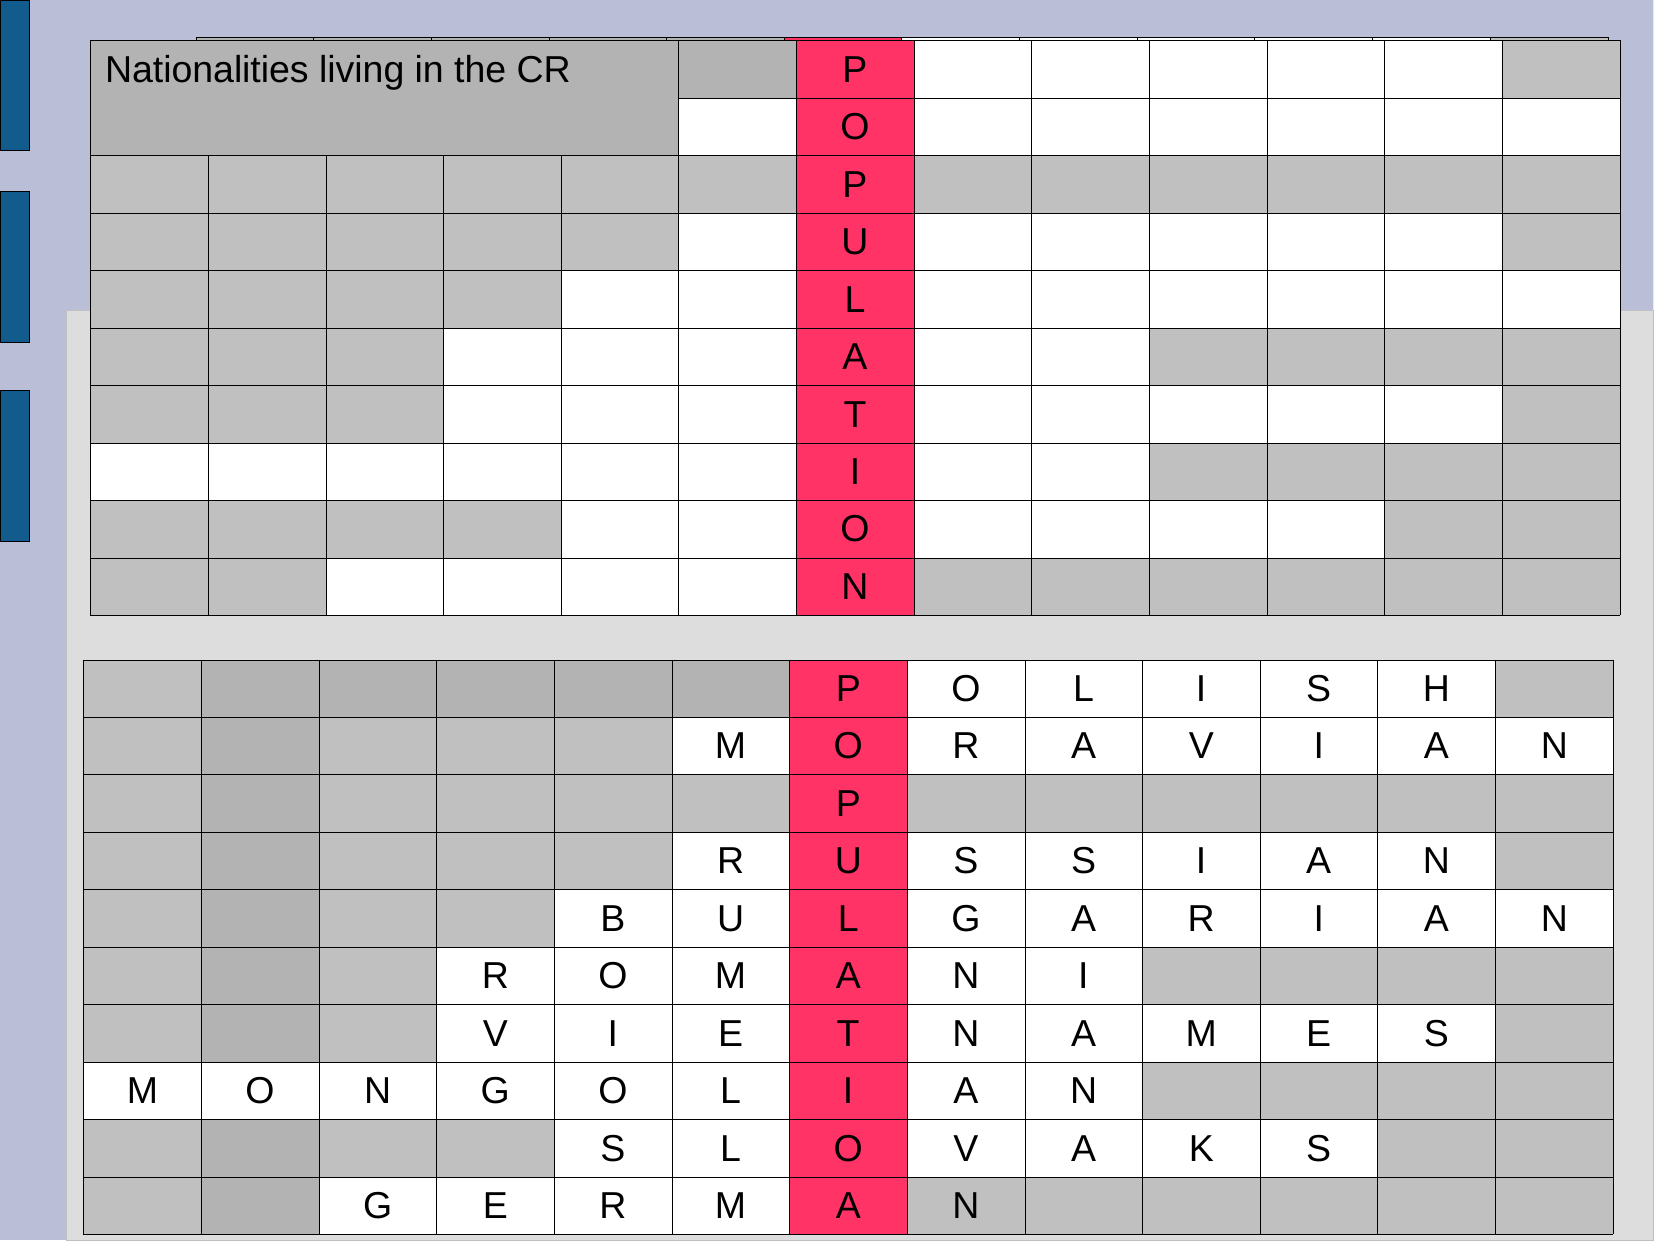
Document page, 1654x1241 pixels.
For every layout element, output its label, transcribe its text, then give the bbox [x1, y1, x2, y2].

table_cell [1378, 775, 1495, 832]
table_cell A [790, 948, 907, 1004]
table_header L [1026, 661, 1142, 717]
table_cell [1032, 99, 1149, 155]
table_cell [91, 559, 208, 615]
table_cell A [797, 329, 914, 385]
table_cell [327, 214, 443, 270]
table_cell [679, 559, 796, 615]
table_header H [1378, 661, 1495, 717]
table_cell [1496, 833, 1613, 889]
table_header [1503, 41, 1620, 98]
table_cell [444, 329, 561, 385]
table_cell E [437, 1178, 554, 1234]
table_cell [1496, 775, 1613, 832]
table_cell [1496, 1120, 1613, 1177]
table_cell A [1378, 718, 1495, 774]
table_cell [1268, 214, 1384, 270]
table_cell L [673, 1063, 789, 1119]
table_cell R [908, 718, 1025, 774]
table_cell [1268, 156, 1384, 213]
table_cell [679, 386, 796, 443]
table_cell [1268, 99, 1384, 155]
table_cell [915, 329, 1031, 385]
table_cell [1385, 271, 1502, 328]
table_cell [320, 890, 436, 947]
table_cell [202, 833, 319, 889]
table_cell T [790, 1005, 907, 1062]
table_cell A [1026, 1005, 1142, 1062]
table_cell B [555, 890, 672, 947]
table_cell O [555, 948, 672, 1004]
table_cell [91, 271, 208, 328]
table_cell [1143, 948, 1260, 1004]
table_cell [320, 948, 436, 1004]
table_header [1496, 661, 1613, 717]
table_cell [209, 559, 326, 615]
table_cell [437, 833, 554, 889]
table_cell [1378, 1120, 1495, 1177]
table_header [1150, 41, 1267, 98]
table_cell G [320, 1178, 436, 1234]
table_cell V [908, 1120, 1025, 1177]
table_cell [444, 271, 561, 328]
table_cell [1261, 948, 1377, 1004]
table_cell [679, 329, 796, 385]
table_cell [679, 214, 796, 270]
table_cell [1503, 214, 1620, 270]
table_cell [1496, 948, 1613, 1004]
table_cell [555, 718, 672, 774]
table_cell [915, 271, 1031, 328]
table_cell [84, 718, 201, 774]
table_cell [1503, 386, 1620, 443]
table_cell [915, 214, 1031, 270]
table_cell N [797, 559, 914, 615]
table_cell [562, 329, 678, 385]
table_cell G [908, 890, 1025, 947]
table_cell [1268, 271, 1384, 328]
table_header [555, 661, 672, 717]
table_cell [91, 386, 208, 443]
table_cell [444, 444, 561, 500]
table_cell [555, 775, 672, 832]
table_cell [562, 214, 678, 270]
table_cell [1150, 329, 1267, 385]
table_cell [1143, 1178, 1260, 1234]
table_header [202, 661, 319, 717]
table_cell [320, 718, 436, 774]
table_cell [327, 559, 443, 615]
table_cell [84, 948, 201, 1004]
table_cell [444, 386, 561, 443]
table_cell [84, 1178, 201, 1234]
table_cell [84, 775, 201, 832]
table_cell [91, 501, 208, 558]
table_header S [1261, 661, 1377, 717]
table_cell [209, 386, 326, 443]
table_cell [84, 890, 201, 947]
table_cell M [1143, 1005, 1260, 1062]
table_header [1385, 41, 1502, 98]
table_cell E [1261, 1005, 1377, 1062]
table_cell A [790, 1178, 907, 1234]
table_cell N [320, 1063, 436, 1119]
table_cell [91, 214, 208, 270]
table_cell R [1143, 890, 1260, 947]
table_cell [562, 559, 678, 615]
table_cell G [437, 1063, 554, 1119]
table_cell M [673, 1178, 789, 1234]
table_cell [555, 833, 672, 889]
table_cell V [437, 1005, 554, 1062]
table_cell [679, 156, 796, 213]
table_cell R [673, 833, 789, 889]
table_cell [1378, 1063, 1495, 1119]
table_cell S [1026, 833, 1142, 889]
table_cell [1268, 444, 1384, 500]
table_cell [1385, 444, 1502, 500]
table_cell [915, 156, 1031, 213]
table_cell [327, 386, 443, 443]
table_cell [1261, 775, 1377, 832]
table_cell [320, 1005, 436, 1062]
table_cell [1385, 156, 1502, 213]
table_cell P [790, 775, 907, 832]
table_cell I [1026, 948, 1142, 1004]
table_cell [437, 718, 554, 774]
table_cell L [797, 271, 914, 328]
table_header [84, 661, 201, 717]
table_cell [1385, 99, 1502, 155]
table_cell M [673, 948, 789, 1004]
table_cell [437, 1120, 554, 1177]
table_cell [915, 501, 1031, 558]
table_cell I [555, 1005, 672, 1062]
table_cell [562, 156, 678, 213]
table_cell [91, 156, 208, 213]
table_cell V [1143, 718, 1260, 774]
table_header [679, 41, 796, 98]
table_cell N [908, 1005, 1025, 1062]
table_cell [1150, 559, 1267, 615]
table_cell [1496, 1063, 1613, 1119]
table_cell [1032, 386, 1149, 443]
table_cell [209, 271, 326, 328]
table_cell R [555, 1178, 672, 1234]
table_cell [1032, 501, 1149, 558]
table_cell [320, 1120, 436, 1177]
table_header [1268, 41, 1384, 98]
table_header [437, 661, 554, 717]
table_cell [1385, 329, 1502, 385]
table_cell [1268, 386, 1384, 443]
table_cell [1032, 156, 1149, 213]
table_cell [1503, 501, 1620, 558]
table_cell [202, 1005, 319, 1062]
table_cell N [1378, 833, 1495, 889]
table_cell [1150, 386, 1267, 443]
table_cell U [673, 890, 789, 947]
table_cell [915, 559, 1031, 615]
table_cell [1143, 1063, 1260, 1119]
table_cell A [1026, 718, 1142, 774]
table_header Nationalities living in the CR [91, 41, 678, 155]
table_cell [320, 775, 436, 832]
table_cell [209, 501, 326, 558]
table_cell [327, 444, 443, 500]
table_cell [91, 444, 208, 500]
table_cell O [202, 1063, 319, 1119]
table_cell [679, 99, 796, 155]
table_cell [1143, 775, 1260, 832]
table_cell A [1026, 890, 1142, 947]
table_cell [1026, 1178, 1142, 1234]
table_cell [915, 99, 1031, 155]
table_cell [327, 501, 443, 558]
table_cell [209, 444, 326, 500]
table_cell [1150, 444, 1267, 500]
table_cell L [673, 1120, 789, 1177]
table_cell [1032, 559, 1149, 615]
table_cell [202, 1120, 319, 1177]
table_cell [915, 444, 1031, 500]
table_cell S [908, 833, 1025, 889]
table_cell [908, 775, 1025, 832]
table_cell [202, 718, 319, 774]
table_cell O [797, 501, 914, 558]
table_cell [209, 329, 326, 385]
table_cell [1268, 329, 1384, 385]
table_cell A [1378, 890, 1495, 947]
table_cell I [1143, 833, 1260, 889]
table_cell [202, 890, 319, 947]
table_cell O [790, 718, 907, 774]
table_cell A [1026, 1120, 1142, 1177]
table_cell [1378, 1178, 1495, 1234]
table_cell [1503, 99, 1620, 155]
table_cell [320, 833, 436, 889]
table_cell I [1261, 890, 1377, 947]
table_cell [1150, 99, 1267, 155]
table_cell U [797, 214, 914, 270]
table_cell I [790, 1063, 907, 1119]
table_cell [1032, 444, 1149, 500]
table_cell [1261, 1063, 1377, 1119]
table_cell [915, 386, 1031, 443]
table_cell O [555, 1063, 672, 1119]
table_cell [1385, 386, 1502, 443]
table_cell [1150, 156, 1267, 213]
table_cell [202, 775, 319, 832]
table_header O [908, 661, 1025, 717]
table_cell [562, 444, 678, 500]
table_cell S [555, 1120, 672, 1177]
table_cell [1268, 501, 1384, 558]
table_cell N [1026, 1063, 1142, 1119]
table_header P [790, 661, 907, 717]
table_cell [1261, 1178, 1377, 1234]
table_cell [1503, 156, 1620, 213]
table_cell N [1496, 718, 1613, 774]
table_header [673, 661, 789, 717]
table_header P [797, 41, 914, 98]
table_cell O [797, 99, 914, 155]
table_cell N [1496, 890, 1613, 947]
table_cell [1503, 444, 1620, 500]
table_cell R [437, 948, 554, 1004]
table_cell [679, 271, 796, 328]
table_cell [209, 214, 326, 270]
table_cell [444, 501, 561, 558]
table_cell S [1261, 1120, 1377, 1177]
table_cell [1150, 501, 1267, 558]
table_cell A [1261, 833, 1377, 889]
table_cell [1150, 214, 1267, 270]
table_cell A [908, 1063, 1025, 1119]
table_header [1032, 41, 1149, 98]
table_cell [327, 329, 443, 385]
table_cell [1026, 775, 1142, 832]
table_cell I [1261, 718, 1377, 774]
table_cell [202, 1178, 319, 1234]
table_cell E [673, 1005, 789, 1062]
table_cell [202, 948, 319, 1004]
table_cell M [673, 718, 789, 774]
table_cell U [790, 833, 907, 889]
table_cell [679, 501, 796, 558]
table_cell S [1378, 1005, 1495, 1062]
table_cell [1503, 559, 1620, 615]
table_cell L [790, 890, 907, 947]
table_cell P [797, 156, 914, 213]
table_cell K [1143, 1120, 1260, 1177]
table_cell [679, 444, 796, 500]
table_cell M [84, 1063, 201, 1119]
table_cell [562, 501, 678, 558]
table_cell [1032, 271, 1149, 328]
table_cell [444, 214, 561, 270]
table_cell [1503, 271, 1620, 328]
table_cell [437, 890, 554, 947]
table_cell [84, 833, 201, 889]
table_cell [673, 775, 789, 832]
table_cell [84, 1005, 201, 1062]
table_cell O [790, 1120, 907, 1177]
table_header [915, 41, 1031, 98]
table_cell [91, 329, 208, 385]
table_cell [1496, 1178, 1613, 1234]
table_header I [1143, 661, 1260, 717]
table_cell [444, 559, 561, 615]
table_cell T [797, 386, 914, 443]
table_cell [327, 156, 443, 213]
table_cell [209, 156, 326, 213]
table_cell [1032, 329, 1149, 385]
table_cell [1385, 501, 1502, 558]
table_cell [1032, 214, 1149, 270]
table_cell N [908, 948, 1025, 1004]
table_cell [84, 1120, 201, 1177]
table_cell [327, 271, 443, 328]
table_cell [562, 271, 678, 328]
table_cell [1503, 329, 1620, 385]
table_cell I [797, 444, 914, 500]
table_header [320, 661, 436, 717]
table_cell [1268, 559, 1384, 615]
table_cell [444, 156, 561, 213]
table_cell [1385, 559, 1502, 615]
table_cell [1378, 948, 1495, 1004]
table_cell [562, 386, 678, 443]
table_cell [1150, 271, 1267, 328]
table_cell N [908, 1178, 1025, 1234]
table_cell [1385, 214, 1502, 270]
table_cell [1496, 1005, 1613, 1062]
table_cell [437, 775, 554, 832]
